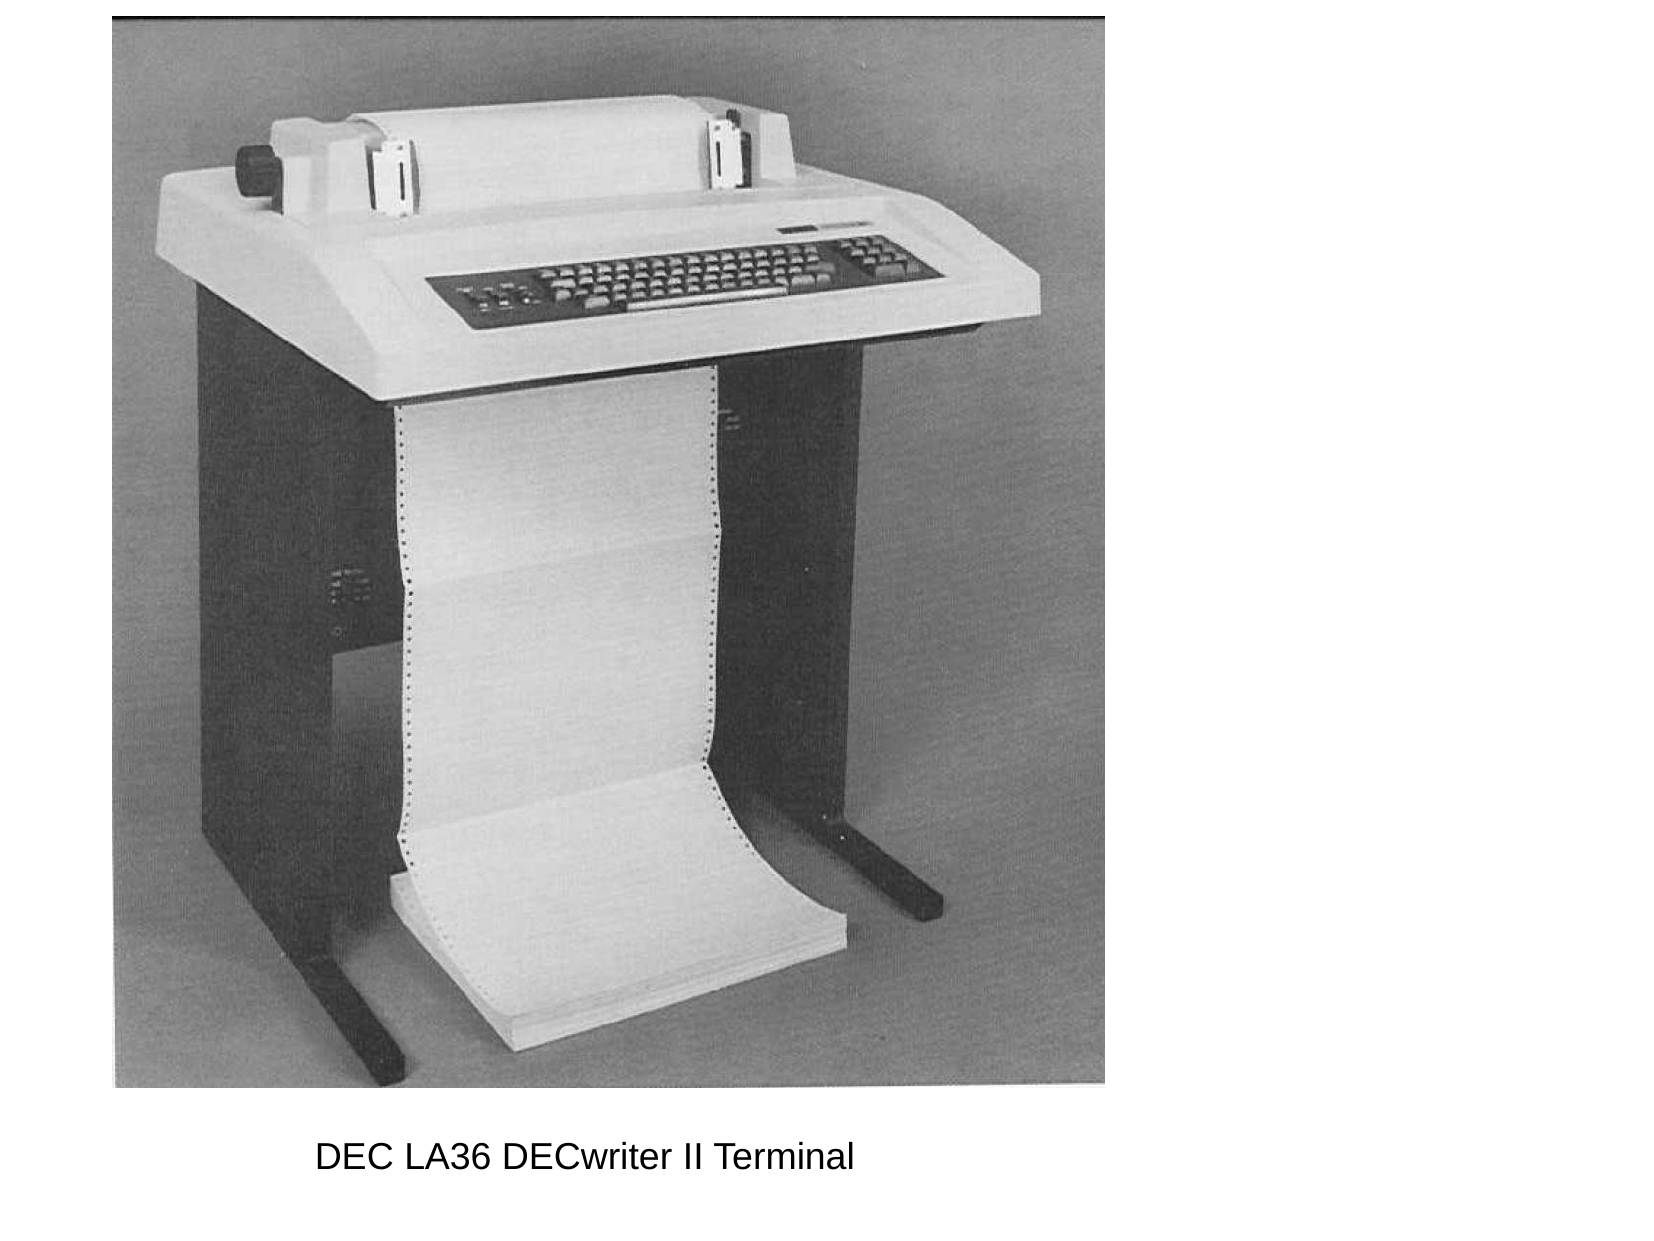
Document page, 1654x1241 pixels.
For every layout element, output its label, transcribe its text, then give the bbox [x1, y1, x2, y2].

text_box DEC LA36 DECwriter II Terminal [299, 1124, 1575, 1182]
picture [112, 16, 1105, 1088]
